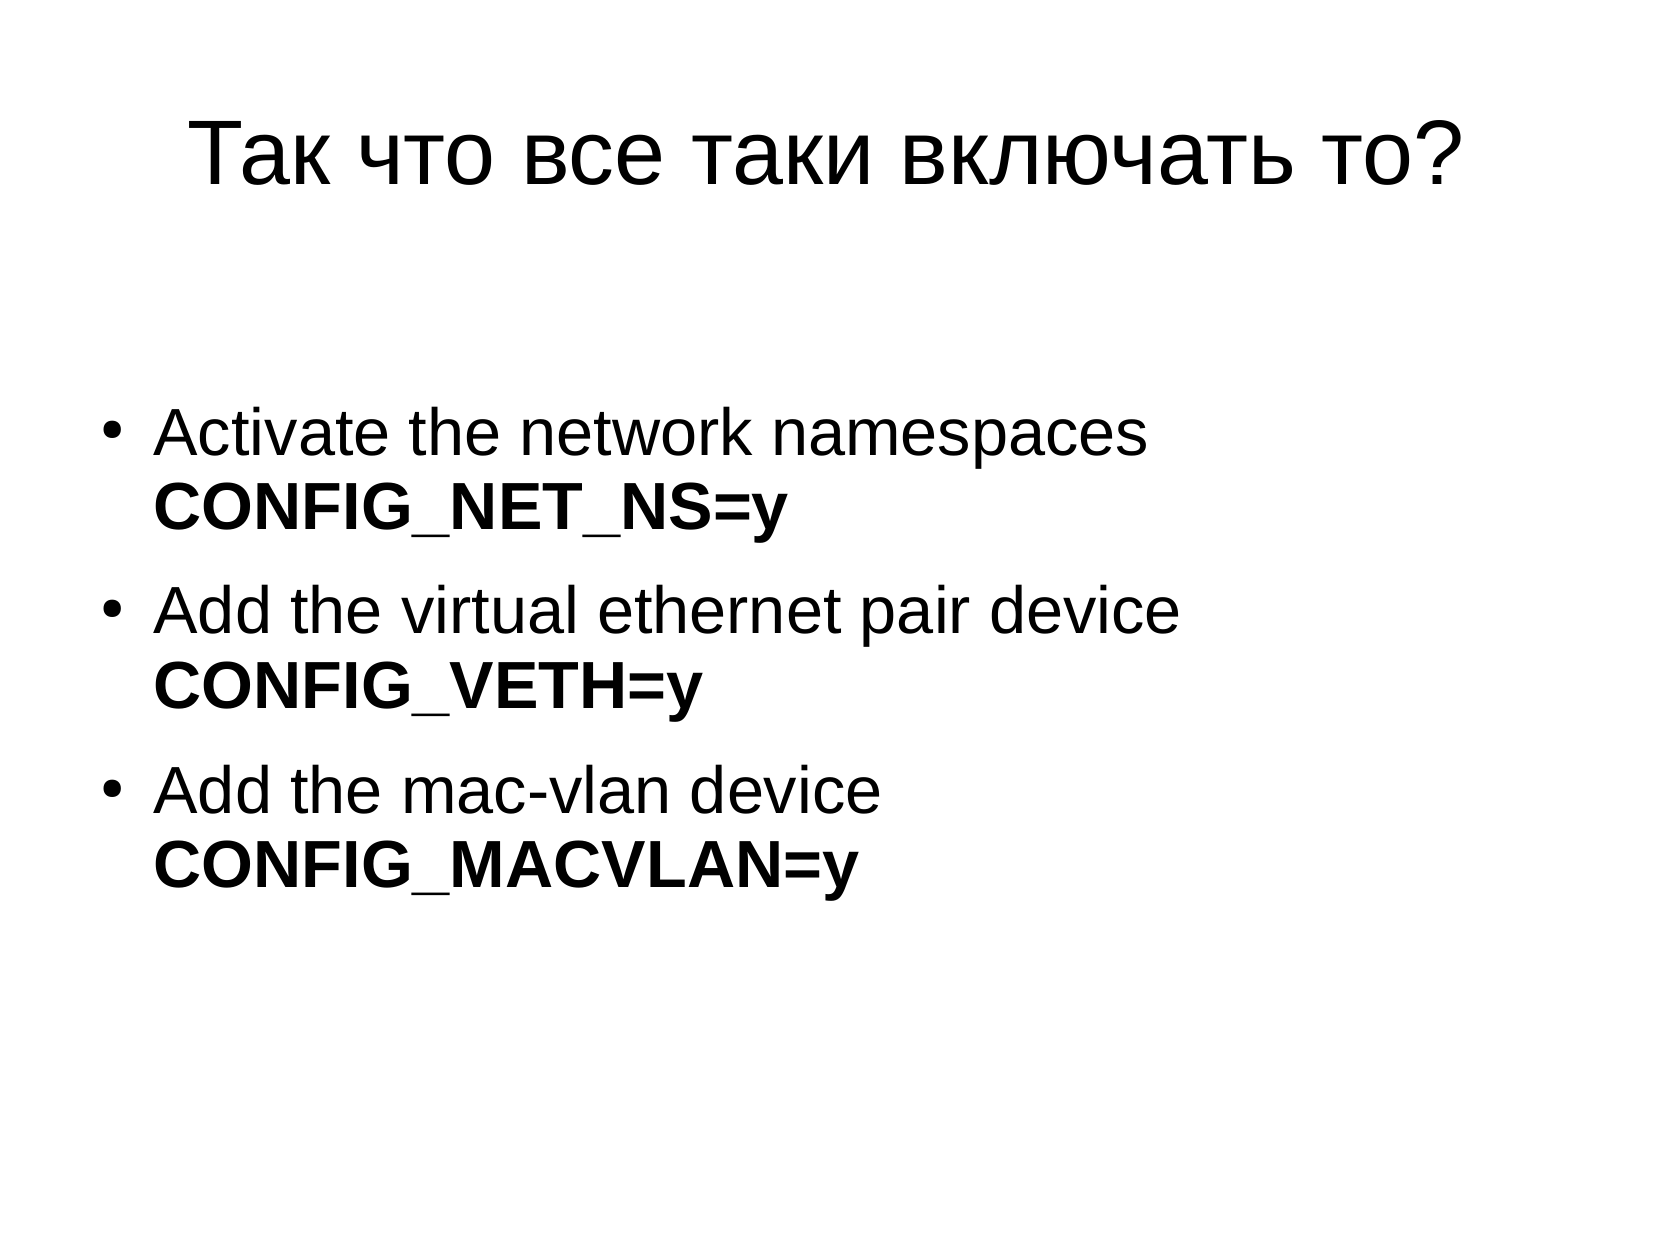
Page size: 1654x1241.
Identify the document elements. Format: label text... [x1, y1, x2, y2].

title Так что все таки включать то? [82, 49, 1571, 257]
list Activate the network namespaces CONFIG_NET_NS=y Add the virtual ethernet pair device CONFIG_VETH=y Add the mac-vlan device CONFIG_MACVLAN=y [82, 290, 1538, 1010]
